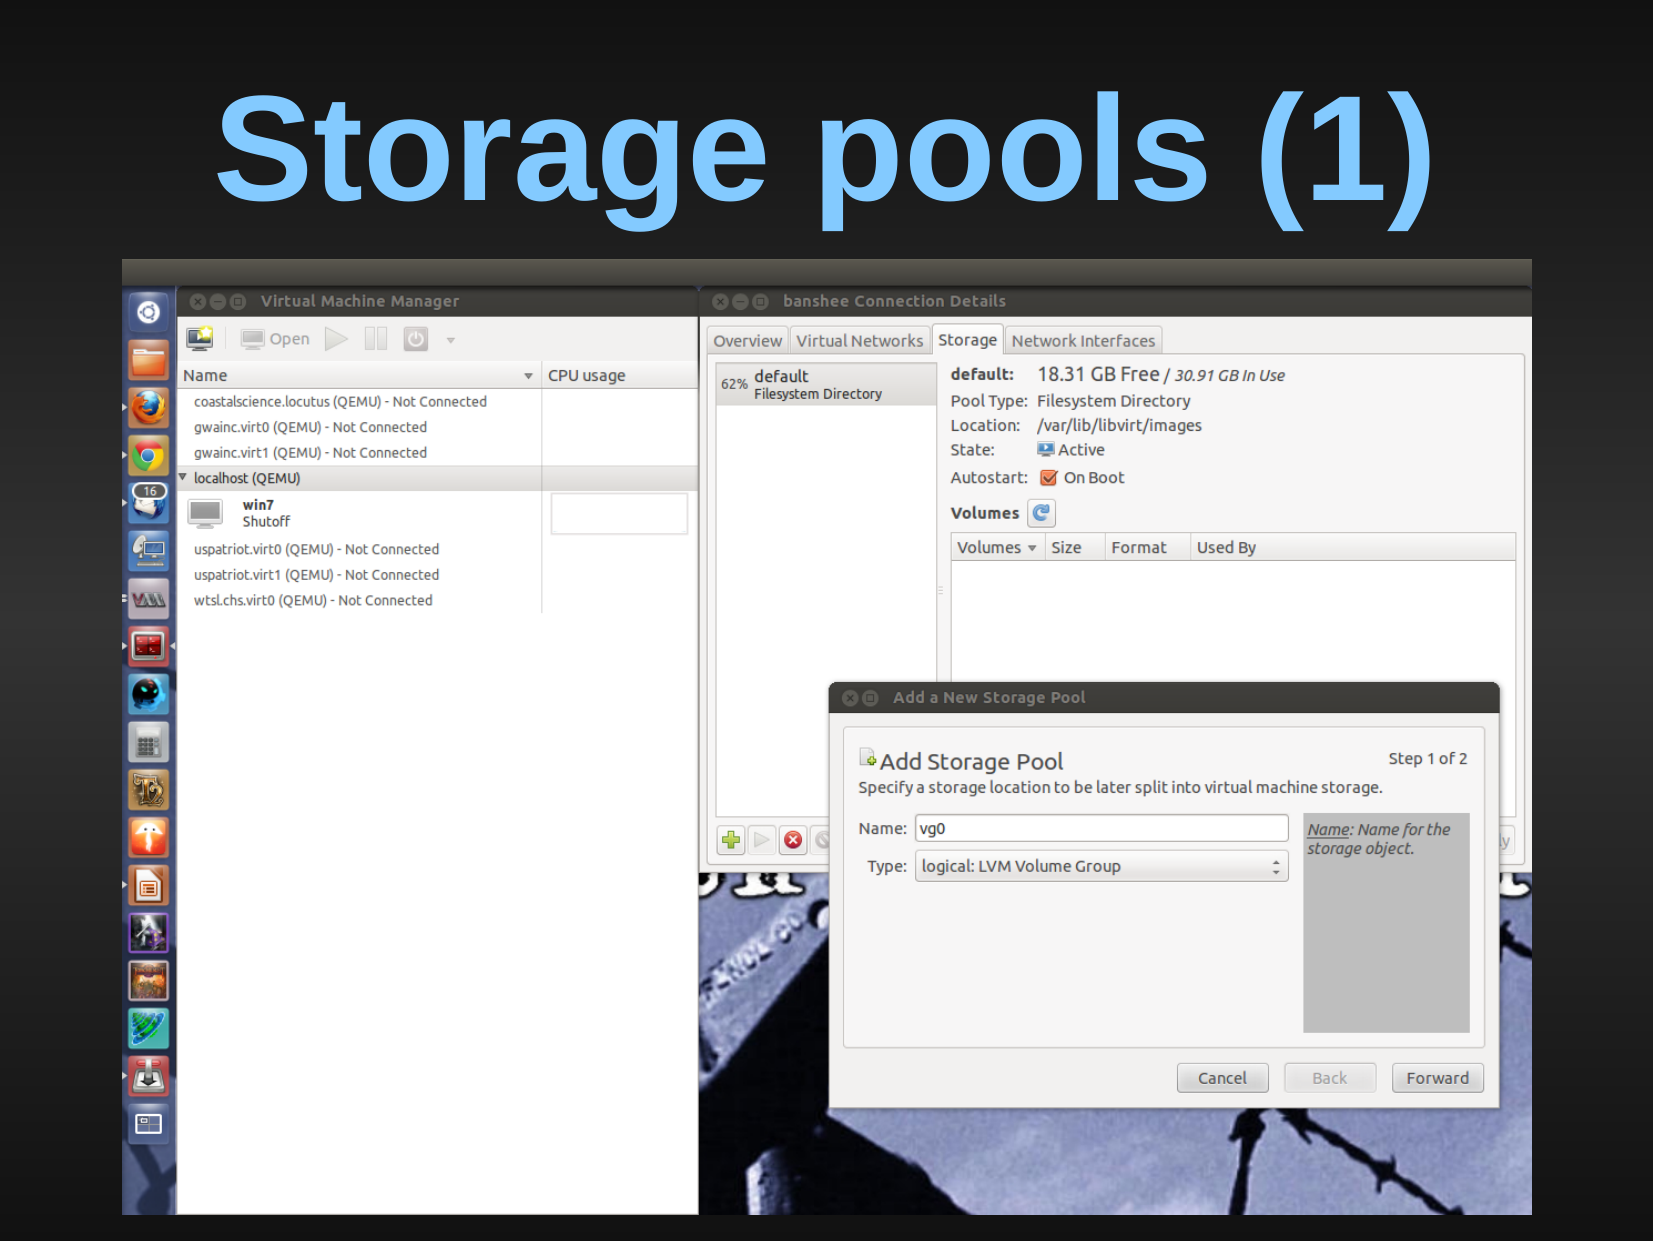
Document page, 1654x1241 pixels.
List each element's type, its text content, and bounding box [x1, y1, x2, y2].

title Storage pools (1) [118, 45, 1535, 253]
picture [122, 259, 1532, 1216]
